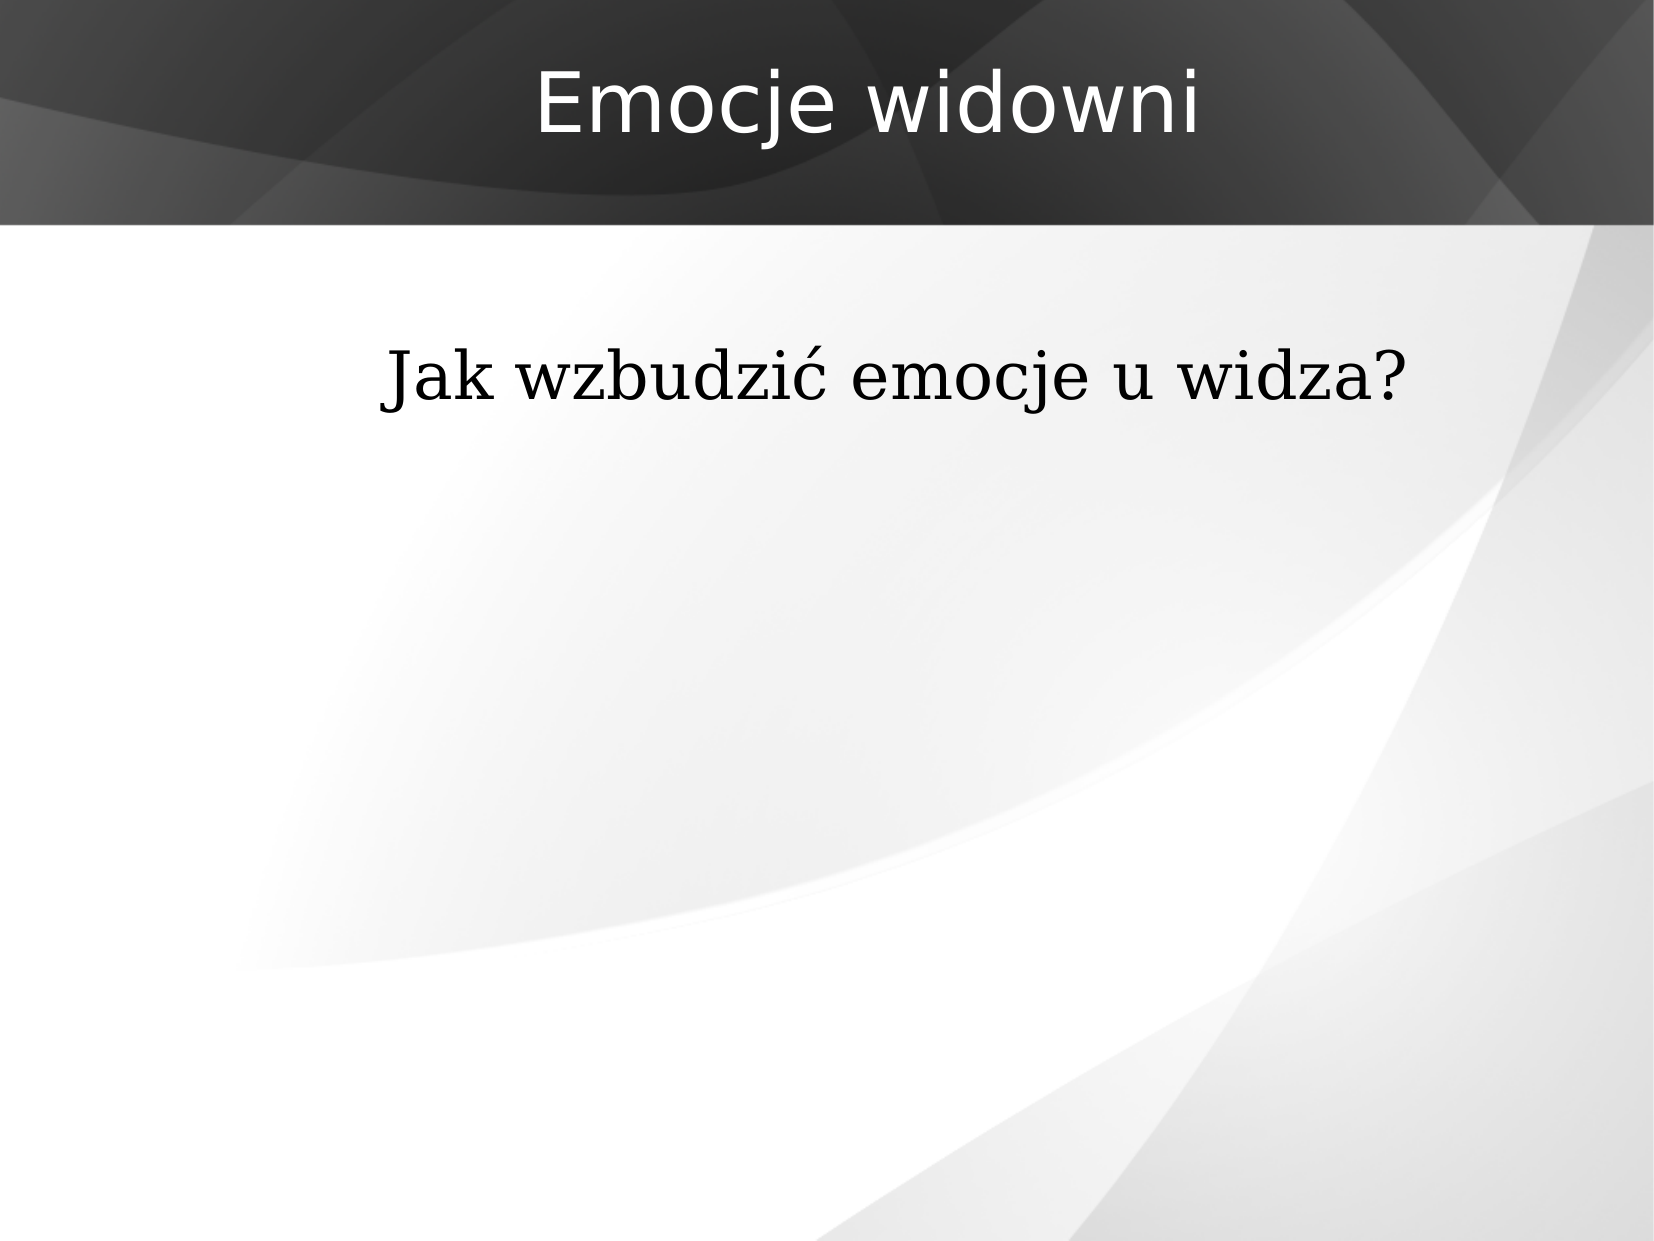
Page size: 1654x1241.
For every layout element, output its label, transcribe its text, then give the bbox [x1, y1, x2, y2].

picture [0, 0, 1654, 1241]
list Jak wzbudzić emocje u widza? [187, 337, 1538, 1013]
title Emocje widowni [124, 0, 1613, 208]
